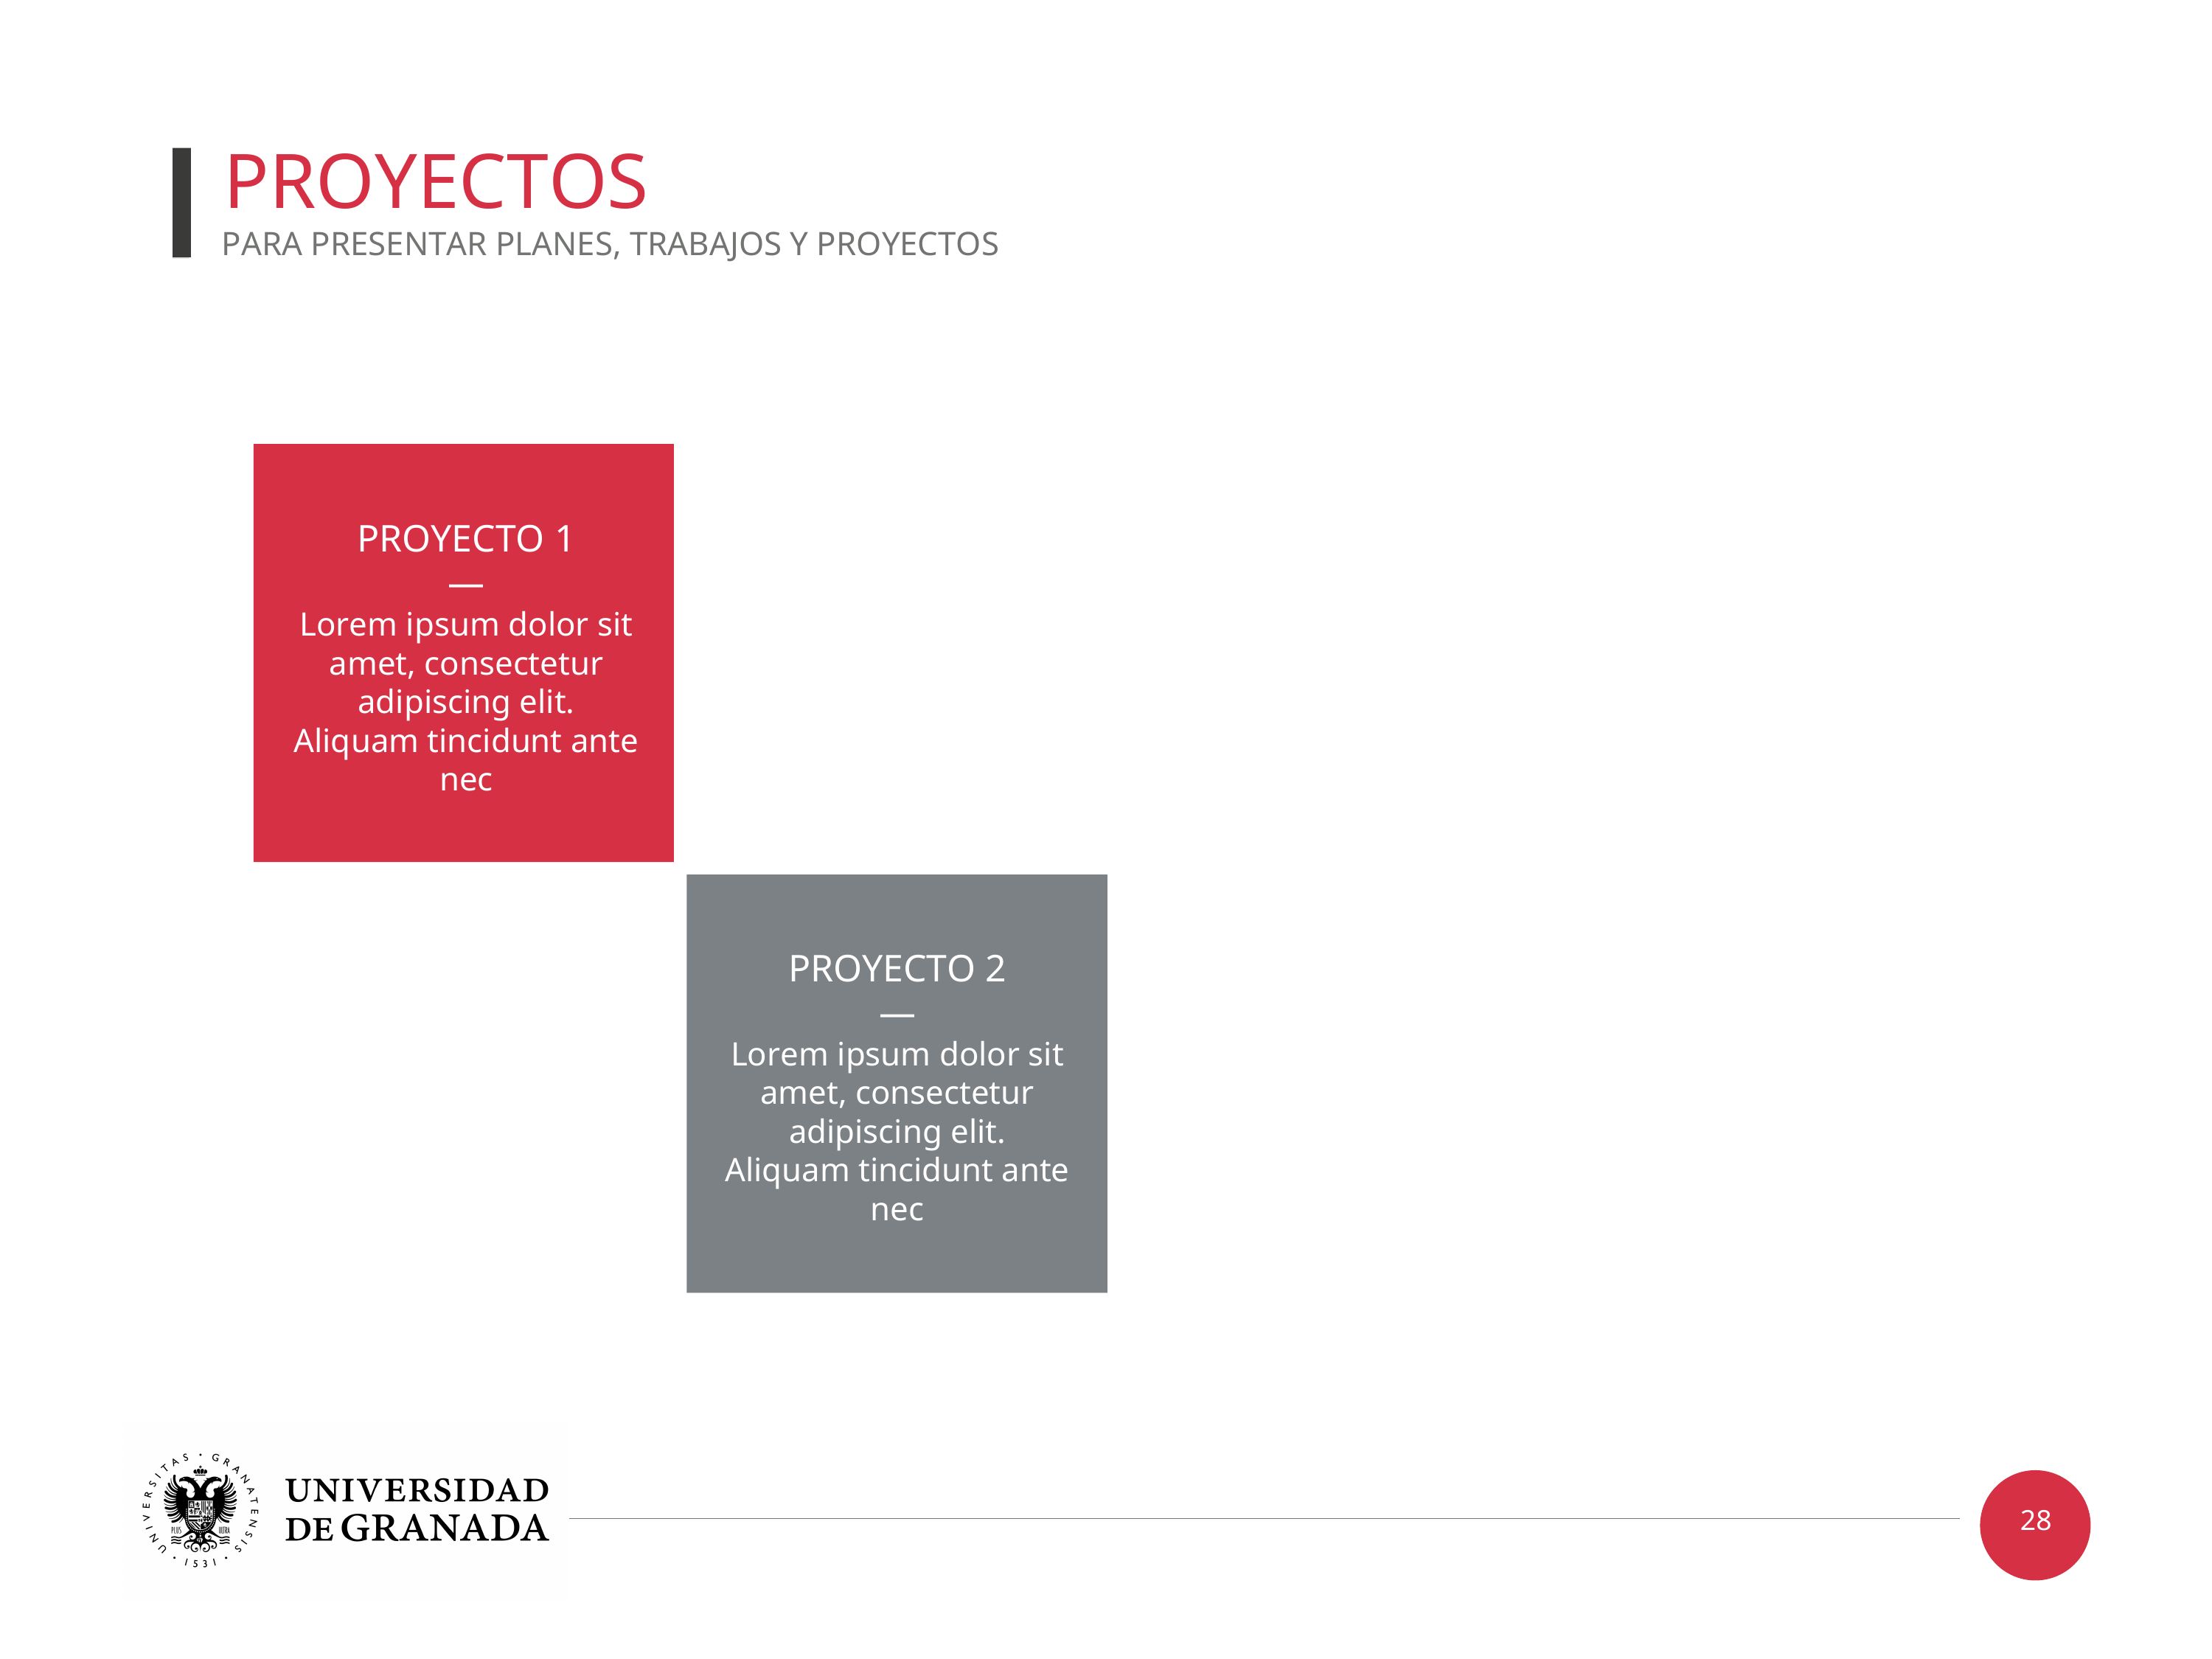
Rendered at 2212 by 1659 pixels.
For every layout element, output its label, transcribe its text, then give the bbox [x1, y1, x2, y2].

text_box [253, 444, 674, 863]
text_box [686, 874, 1107, 1293]
text_box PROYECTO 1 — Lorem ipsum dolor sit amet, consectetur adipiscing elit. Aliquam tincidunt ante nec [282, 509, 652, 804]
text_box PROYECTO 2 — Lorem ipsum dolor sit amet, consectetur adipiscing elit. Aliquam tincidunt ante nec [712, 939, 1082, 1233]
picture [122, 1421, 569, 1600]
text_box [173, 147, 191, 257]
text_box PARA PRESENTAR PLANES, TRABAJOS Y PROYECTOS [210, 218, 2061, 268]
text_box PROYECTOS [212, 127, 2063, 229]
